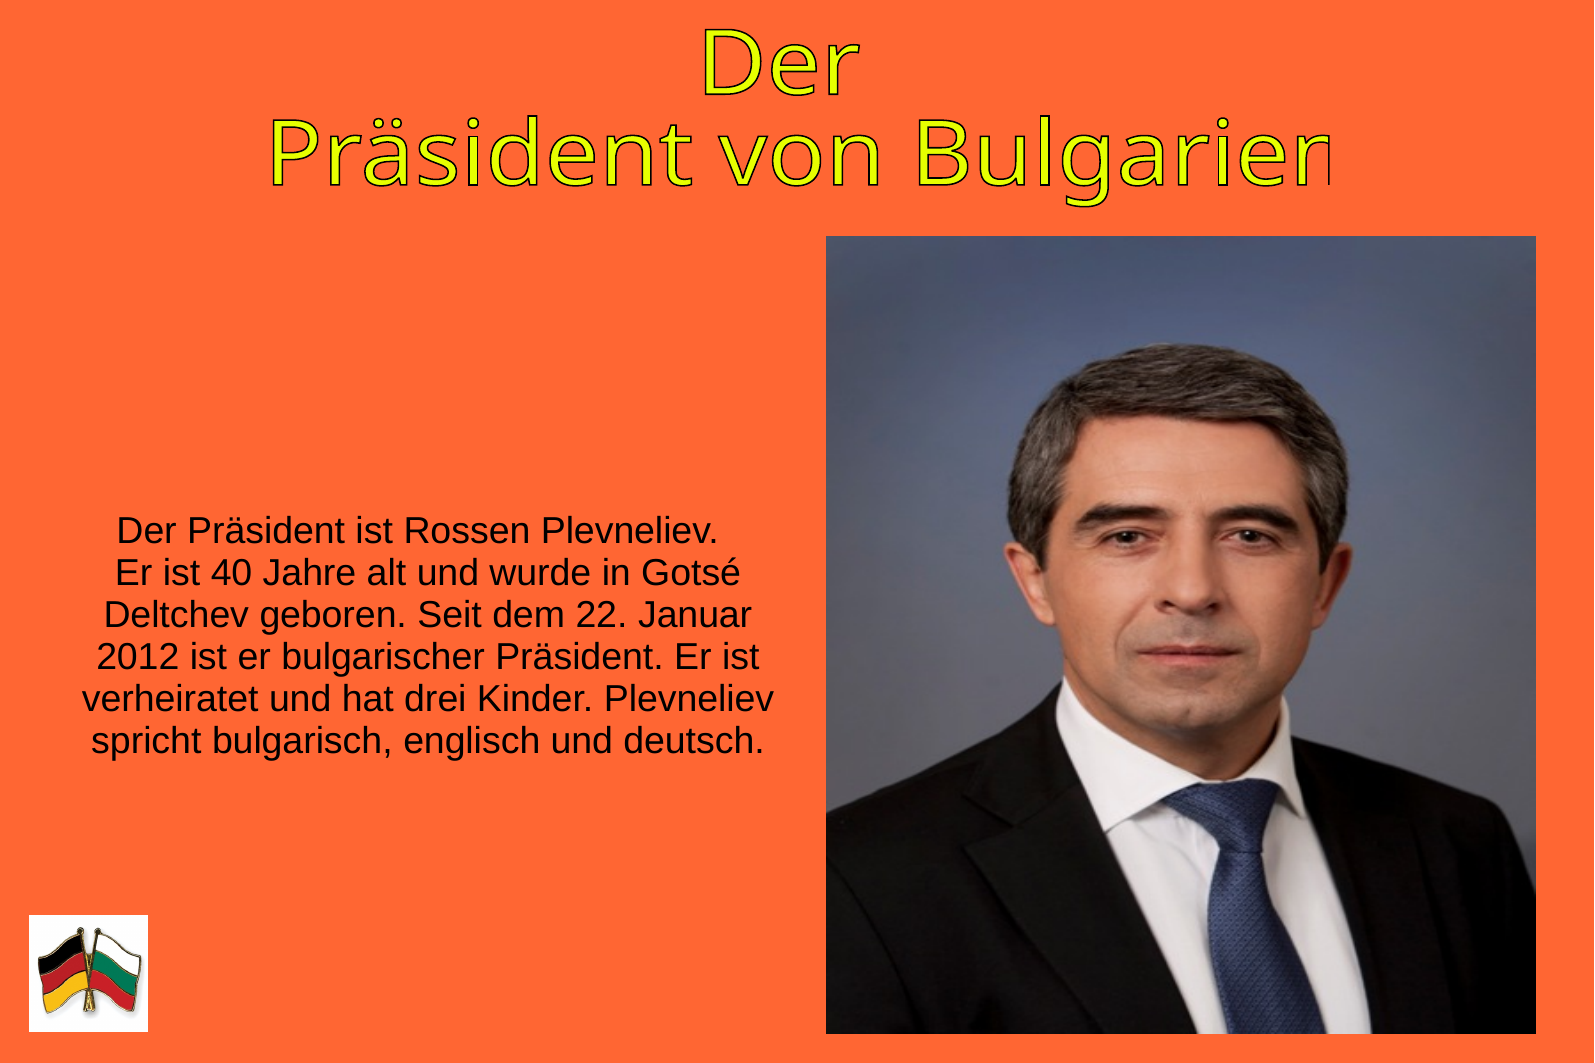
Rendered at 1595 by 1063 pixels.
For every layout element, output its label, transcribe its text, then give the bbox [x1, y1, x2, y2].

picture [29, 915, 148, 1032]
text_box Der Präsident ist Rossen Plevneliev. Er ist 40 Jahre alt und wurde in Gotsé Deltchev geboren. Seit dem 22. Januar 2012 ist er bulgarischer Präsident. Er ist verheiratet und hat drei Kinder. Plevneliev spricht bulgarisch, englisch und deutsch. [59, 501, 798, 798]
text_box Der Präsident von Bulgarien [364, 135, 407, 186]
text_box Der Präsident von Bulgarien [829, 44, 860, 95]
text_box Der Präsident von Bulgarien [1040, 115, 1050, 185]
text_box Der Präsident von Bulgarien [772, 135, 821, 186]
text_box Der Präsident von Bulgarien [1240, 135, 1285, 186]
text_box Der Präsident von Bulgarien [1062, 135, 1109, 207]
text_box Der Präsident von Bulgarien [1297, 135, 1329, 185]
text_box Der Präsident von Bulgarien [705, 29, 761, 95]
text_box Der Präsident von Bulgarien [607, 135, 651, 185]
text_box Der Präsident von Bulgarien [833, 135, 878, 185]
text_box Der Präsident von Bulgarien [1178, 135, 1209, 185]
text_box Der Präsident von Bulgarien [550, 135, 595, 186]
text_box Der Präsident von Bulgarien [718, 136, 768, 185]
text_box Der Präsident von Bulgarien [419, 135, 457, 186]
text_box Der Präsident von Bulgarien [771, 44, 817, 96]
text_box Der Präsident von Bulgarien [1120, 135, 1163, 186]
picture [826, 236, 1536, 1034]
text_box Der Präsident von Bulgarien [273, 120, 318, 185]
text_box Der Präsident von Bulgarien [919, 120, 968, 185]
text_box Der Präsident von Bulgarien [490, 115, 537, 186]
text_box Der Präsident von Bulgarien [980, 136, 1025, 186]
text_box Der Präsident von Bulgarien [660, 125, 692, 186]
text_box Der Präsident von Bulgarien [330, 135, 362, 185]
